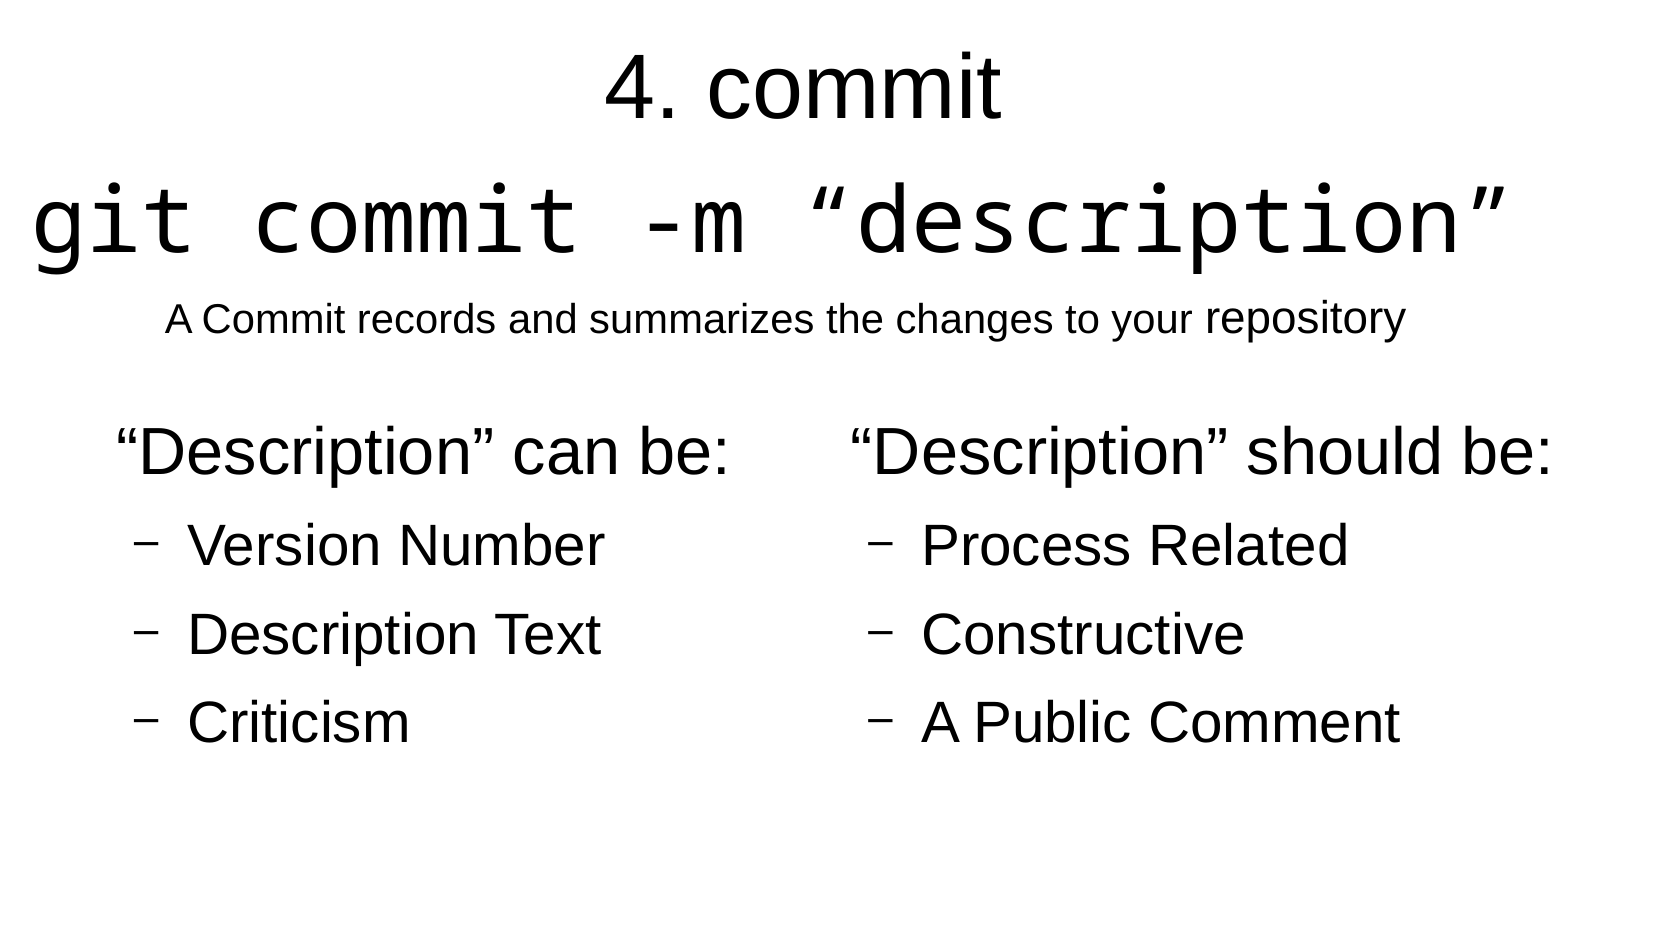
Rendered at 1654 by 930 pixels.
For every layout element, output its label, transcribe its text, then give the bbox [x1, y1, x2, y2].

text_box A Commit records and summarizes the changes to your repository [150, 284, 1456, 405]
title git commit -m “description” [30, 110, 1518, 325]
list “Description” can be: Version Number Description Text Criticism [45, 414, 779, 930]
list “Description” should be: Process Related Constructive A Public Comment [779, 414, 1614, 930]
title 4. commit [59, 9, 1548, 165]
